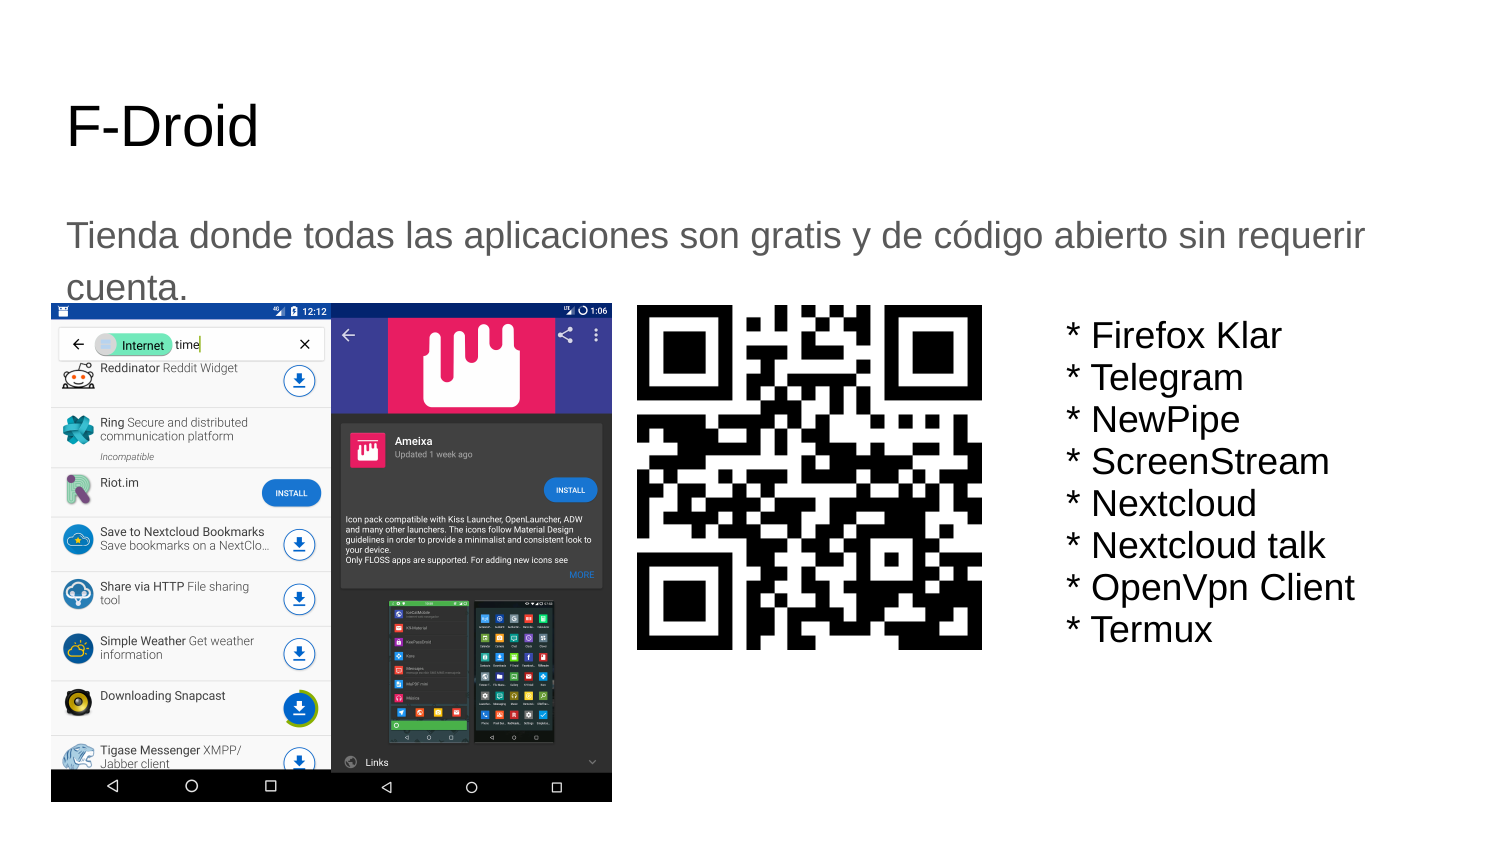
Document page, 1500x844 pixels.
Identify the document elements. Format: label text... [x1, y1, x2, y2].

picture [637, 305, 982, 650]
picture [51, 303, 612, 802]
title F-Droid [51, 72, 1449, 167]
list Tienda donde todas las aplicaciones son gratis y de código abierto sin requerir cuenta. [51, 189, 1449, 750]
text_box * Firefox Klar * Telegram * NewPipe * ScreenStream * Nextcloud * Nextcloud talk * OpenVpn Client * Termux [1051, 307, 1477, 658]
